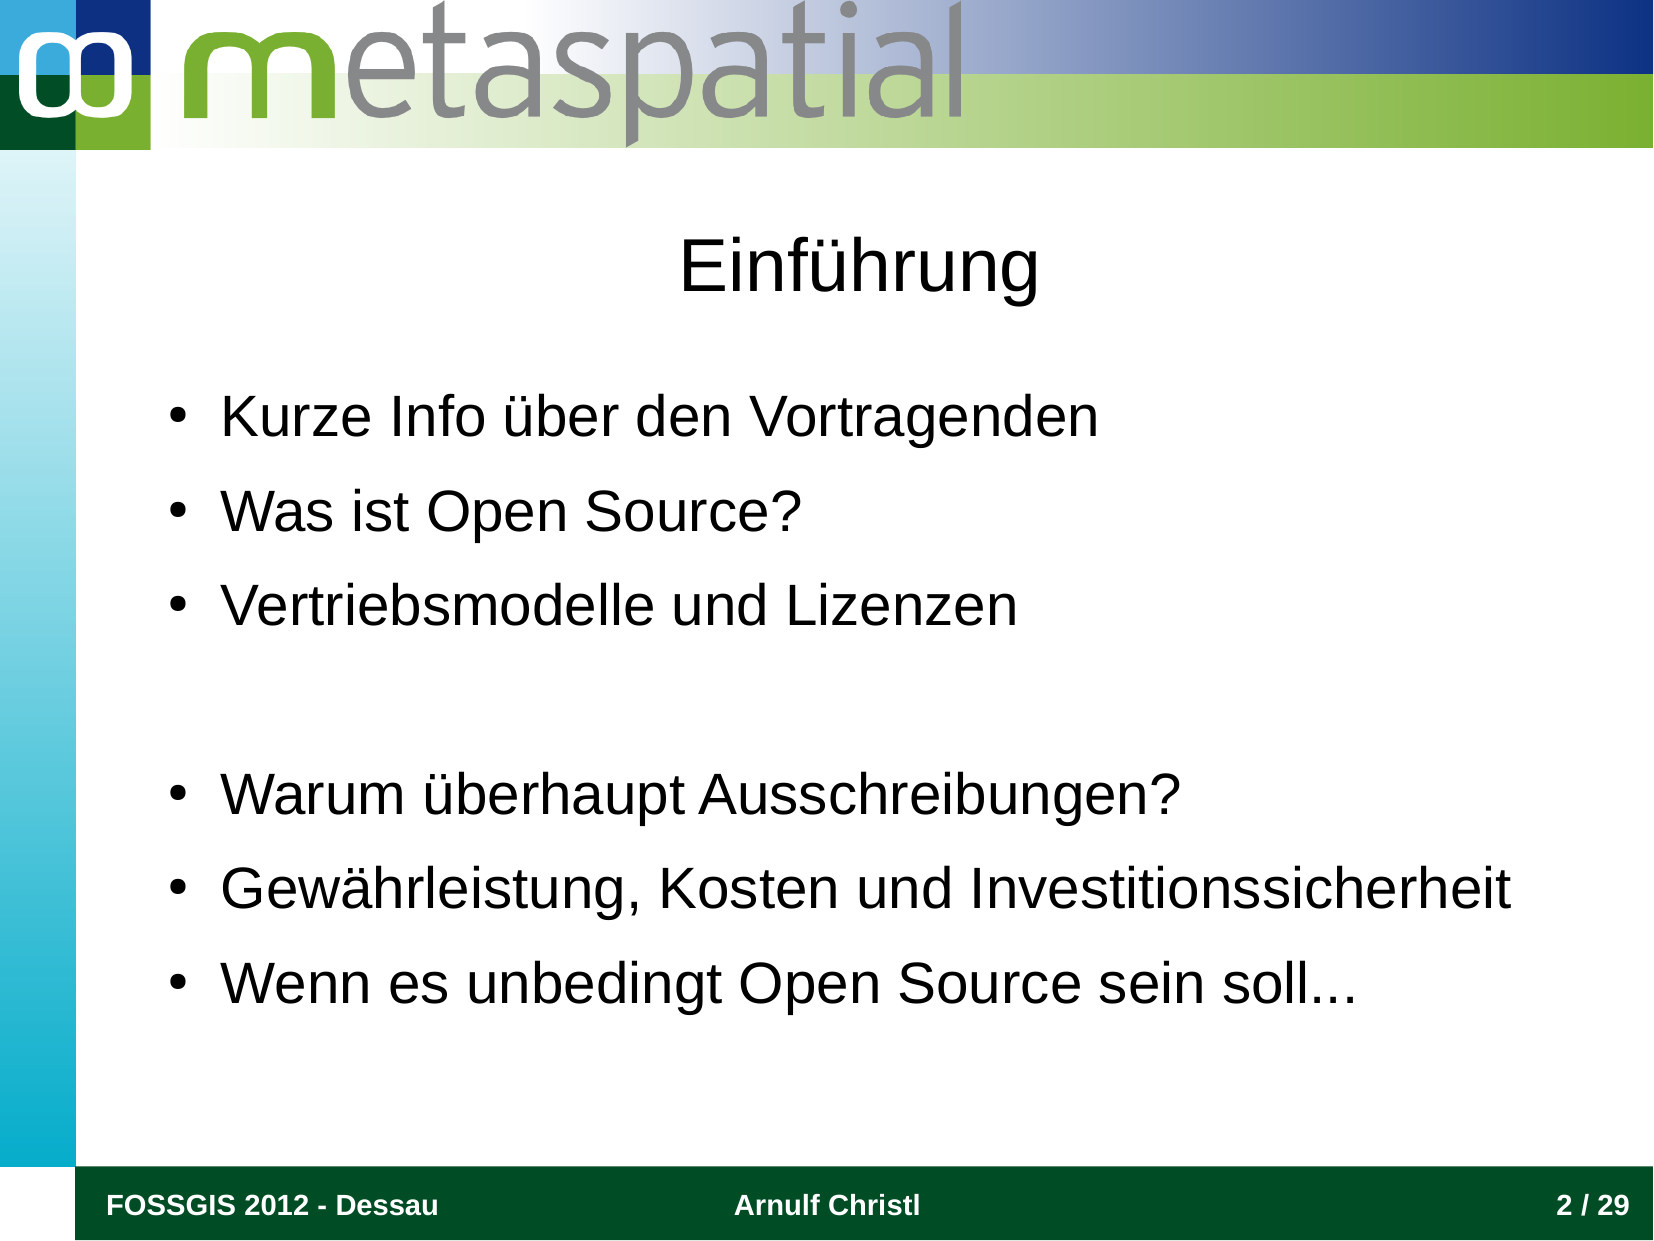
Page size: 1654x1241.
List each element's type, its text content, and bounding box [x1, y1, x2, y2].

title Einführung [150, 161, 1571, 369]
list Kurze Info über den Vortragenden Was ist Open Source? Vertriebsmodelle und Lizenzen Warum überhaupt Ausschreibungen? Gewährleistung, Kosten und Investitionssicherheit Wenn es unbedingt Open Source sein soll... [150, 383, 1571, 1203]
picture [0, 0, 961, 150]
